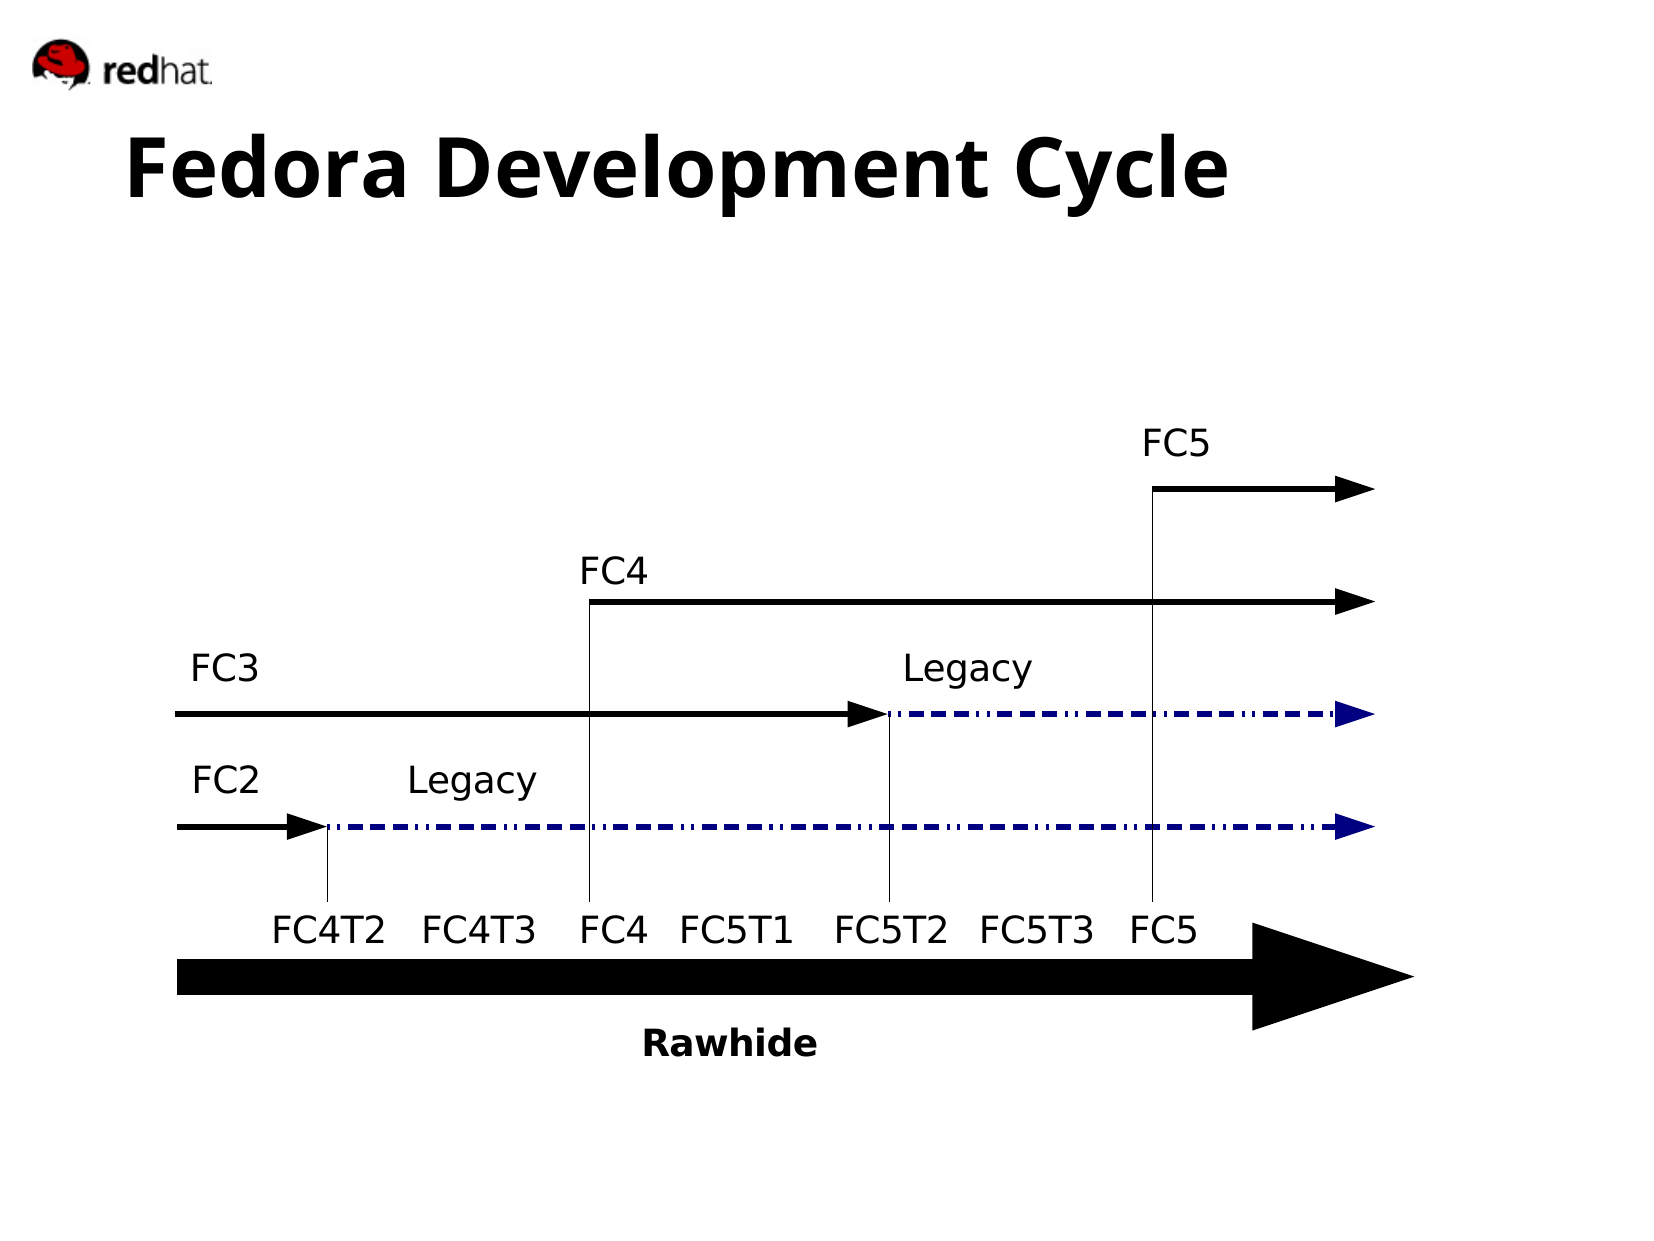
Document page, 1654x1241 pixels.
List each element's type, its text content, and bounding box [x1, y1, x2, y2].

picture [31, 37, 212, 98]
chart [136, 245, 1541, 1114]
title Fedora Development Cycle [123, 110, 1529, 221]
